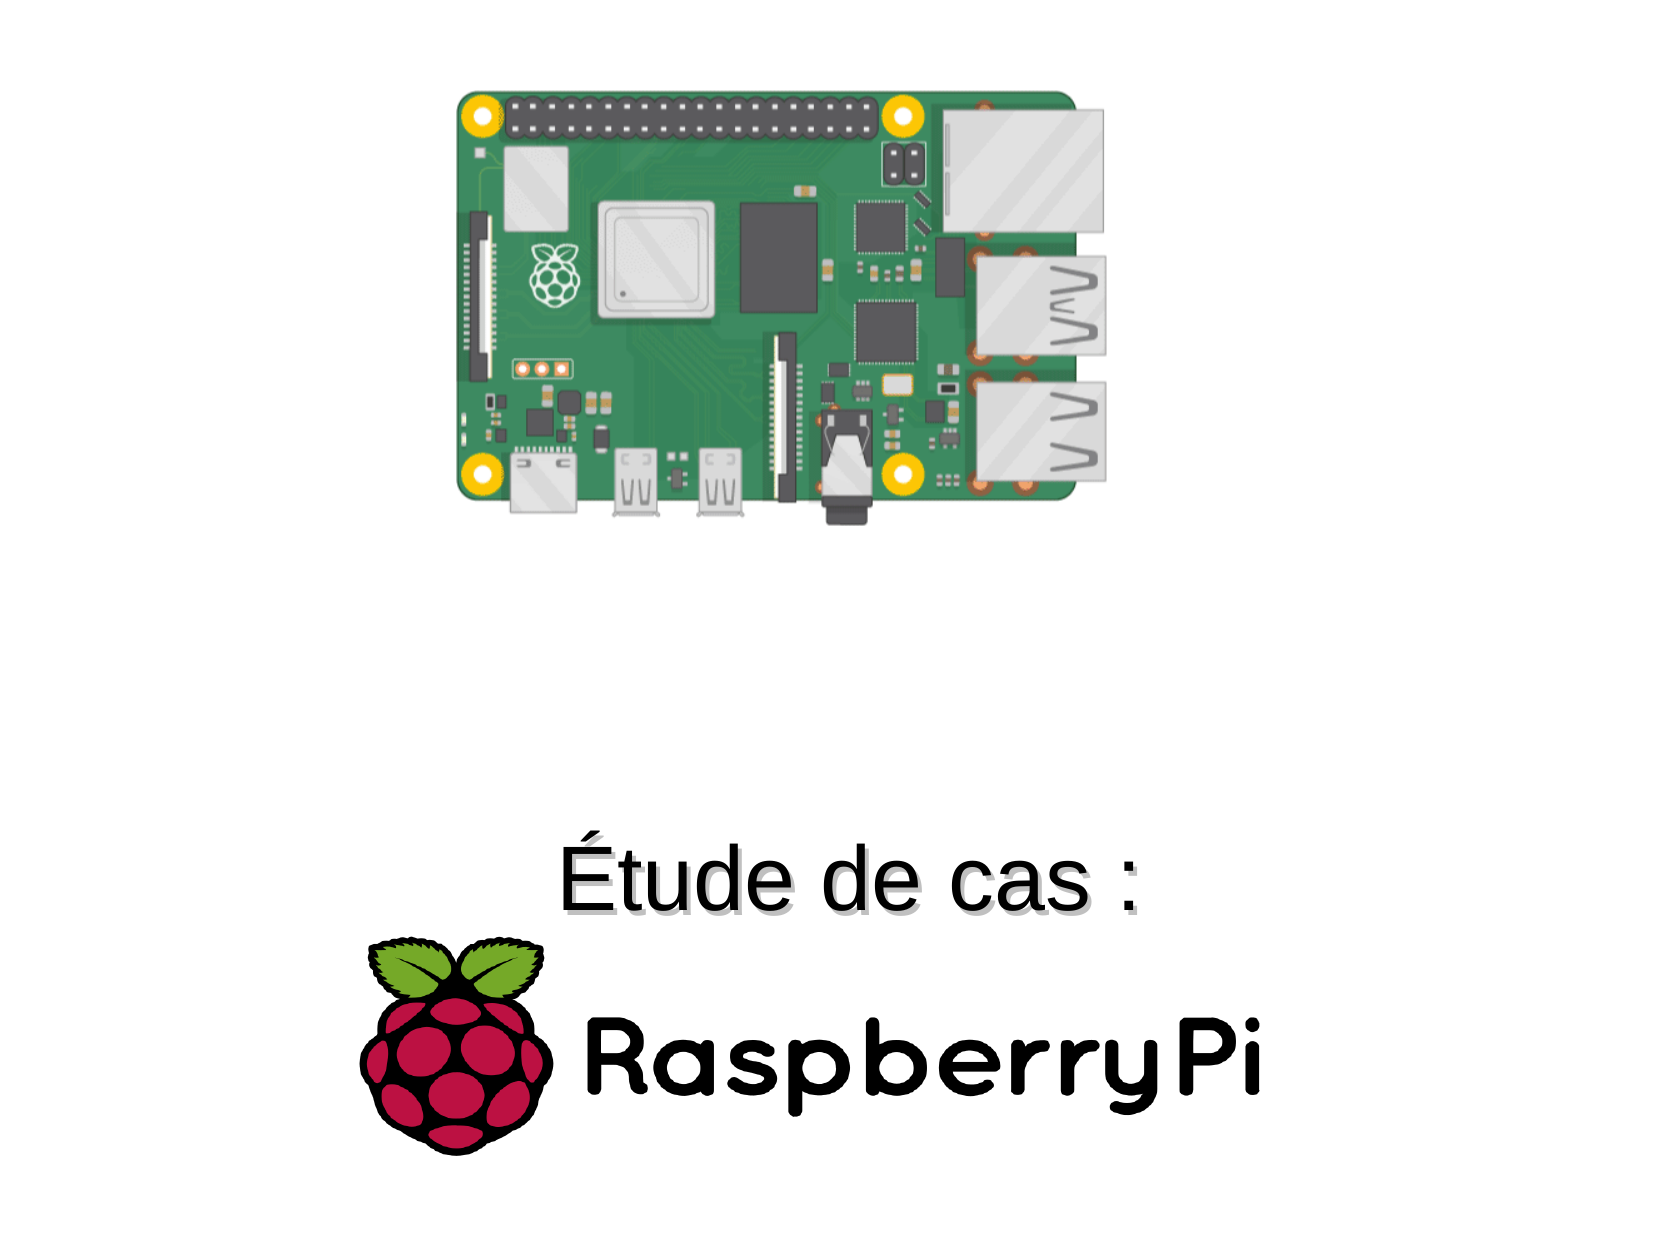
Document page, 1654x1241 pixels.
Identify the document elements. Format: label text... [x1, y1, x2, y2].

picture [295, 29, 1348, 775]
title Étude de cas : [118, 826, 1607, 1034]
picture [321, 1034, 1297, 1191]
